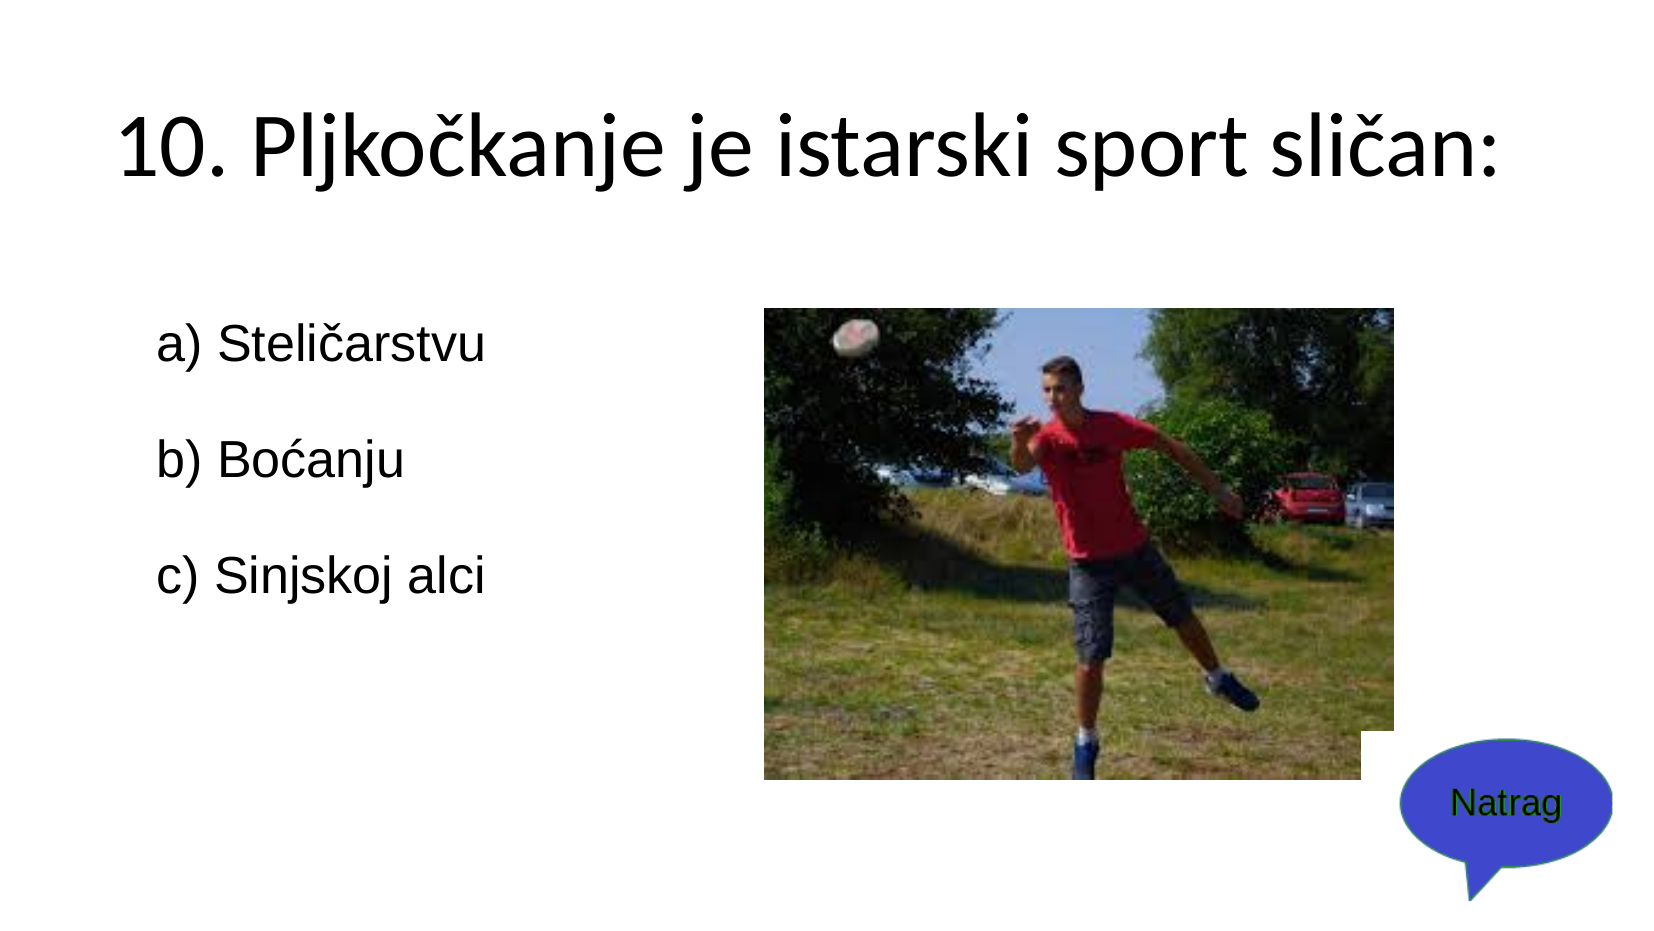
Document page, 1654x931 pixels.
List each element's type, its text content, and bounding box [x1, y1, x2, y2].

picture [764, 308, 1630, 910]
title 10. Pljkočkanje je istarski sport sličan: [113, 49, 1540, 230]
text_box a) Steličarstvu b) Boćanju c) Sinjskoj alci [141, 307, 567, 686]
